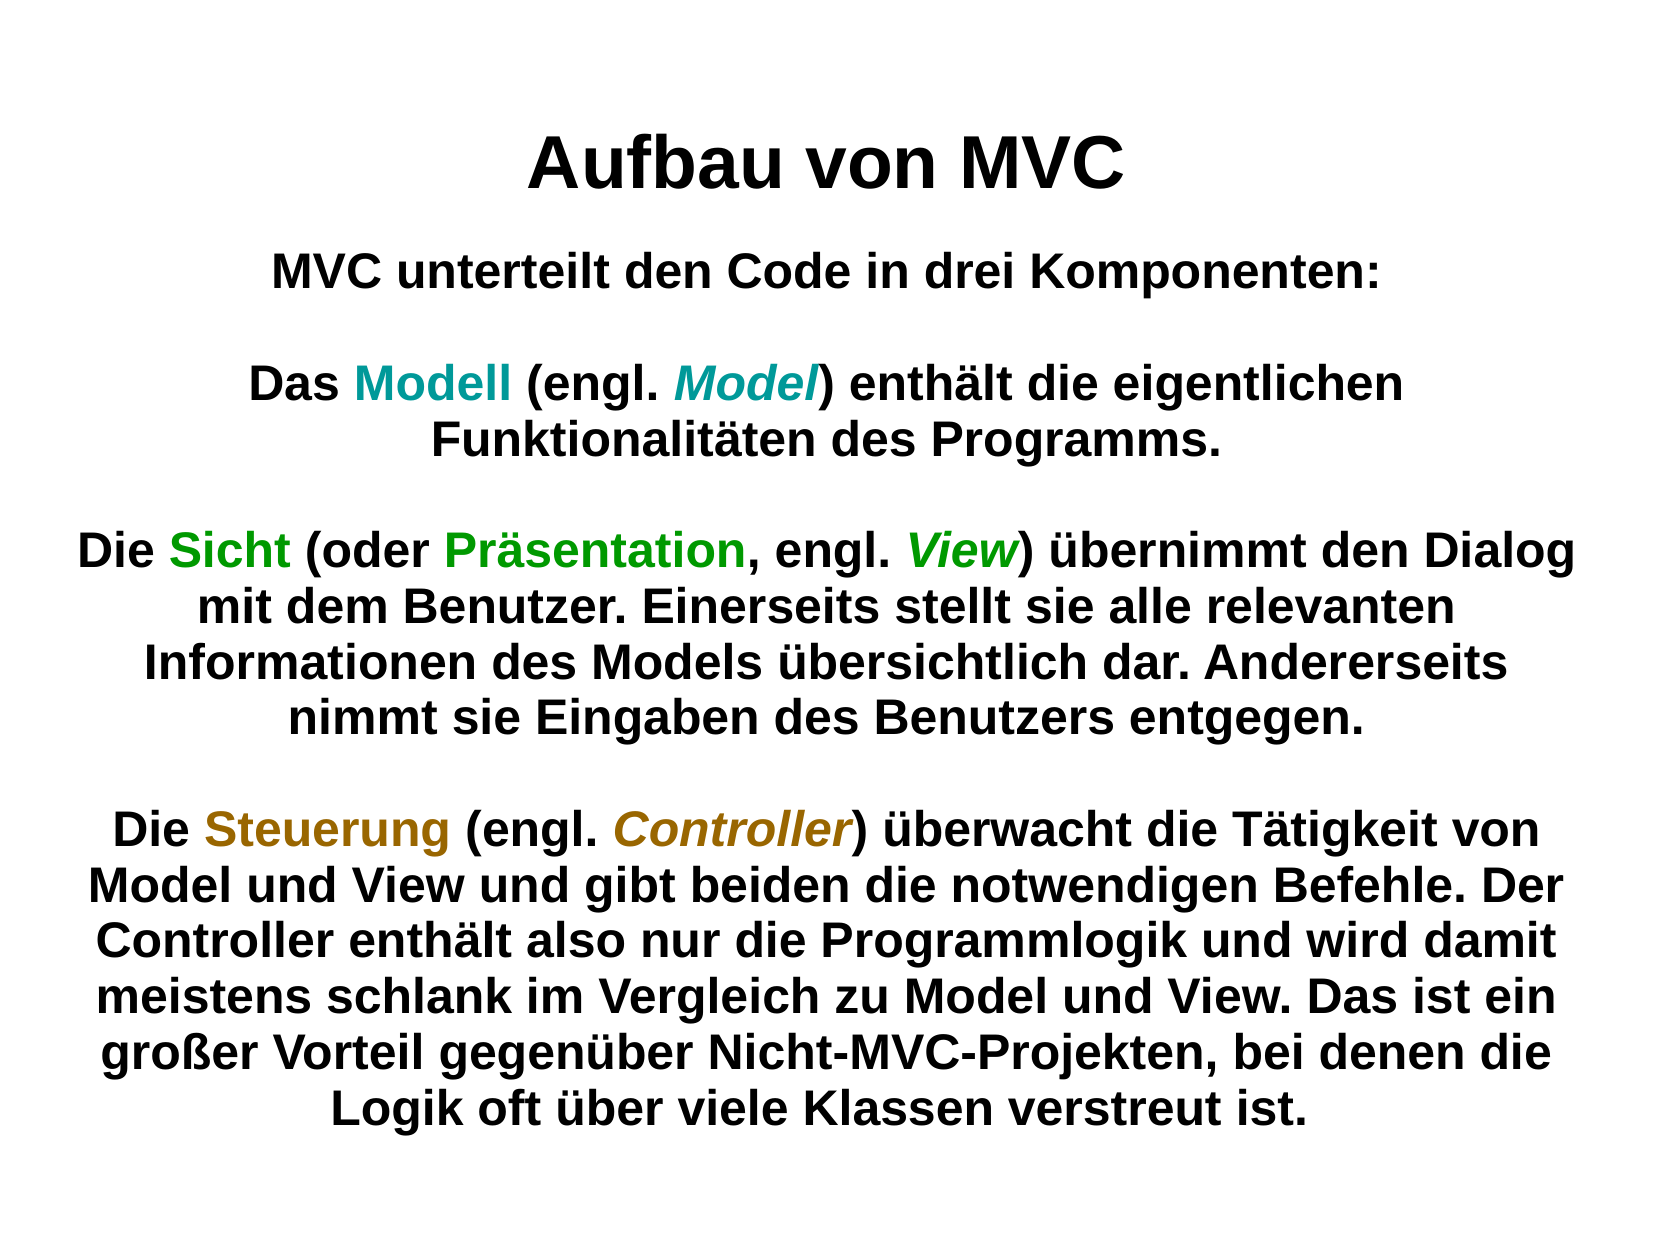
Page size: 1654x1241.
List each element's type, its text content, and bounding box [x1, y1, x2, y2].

title Aufbau von MVC [88, 118, 1565, 207]
text_box MVC unterteilt den Code in drei Komponenten: Das Modell (engl. Model) enthält die eigentlichen Funktionalitäten des Programms. Die Sicht (oder Präsentation, engl. View) übernimmt den Dialog mit dem Benutzer. Einerseits stellt sie alle relevanten Informationen des Models übersichtlich dar. Andererseits nimmt sie Eingaben des Benutzers entgegen. Die Steuerung (engl. Controller) überwacht die Tätigkeit von Model und View und gibt beiden die notwendigen Befehle. Der Controller enthält also nur die Programmlogik und wird damit meistens schlank im Vergleich zu Model und View. Das ist ein großer Vorteil gegenüber Nicht-MVC-Projekten, bei denen die Logik oft über viele Klassen verstreut ist. [59, 236, 1595, 1144]
